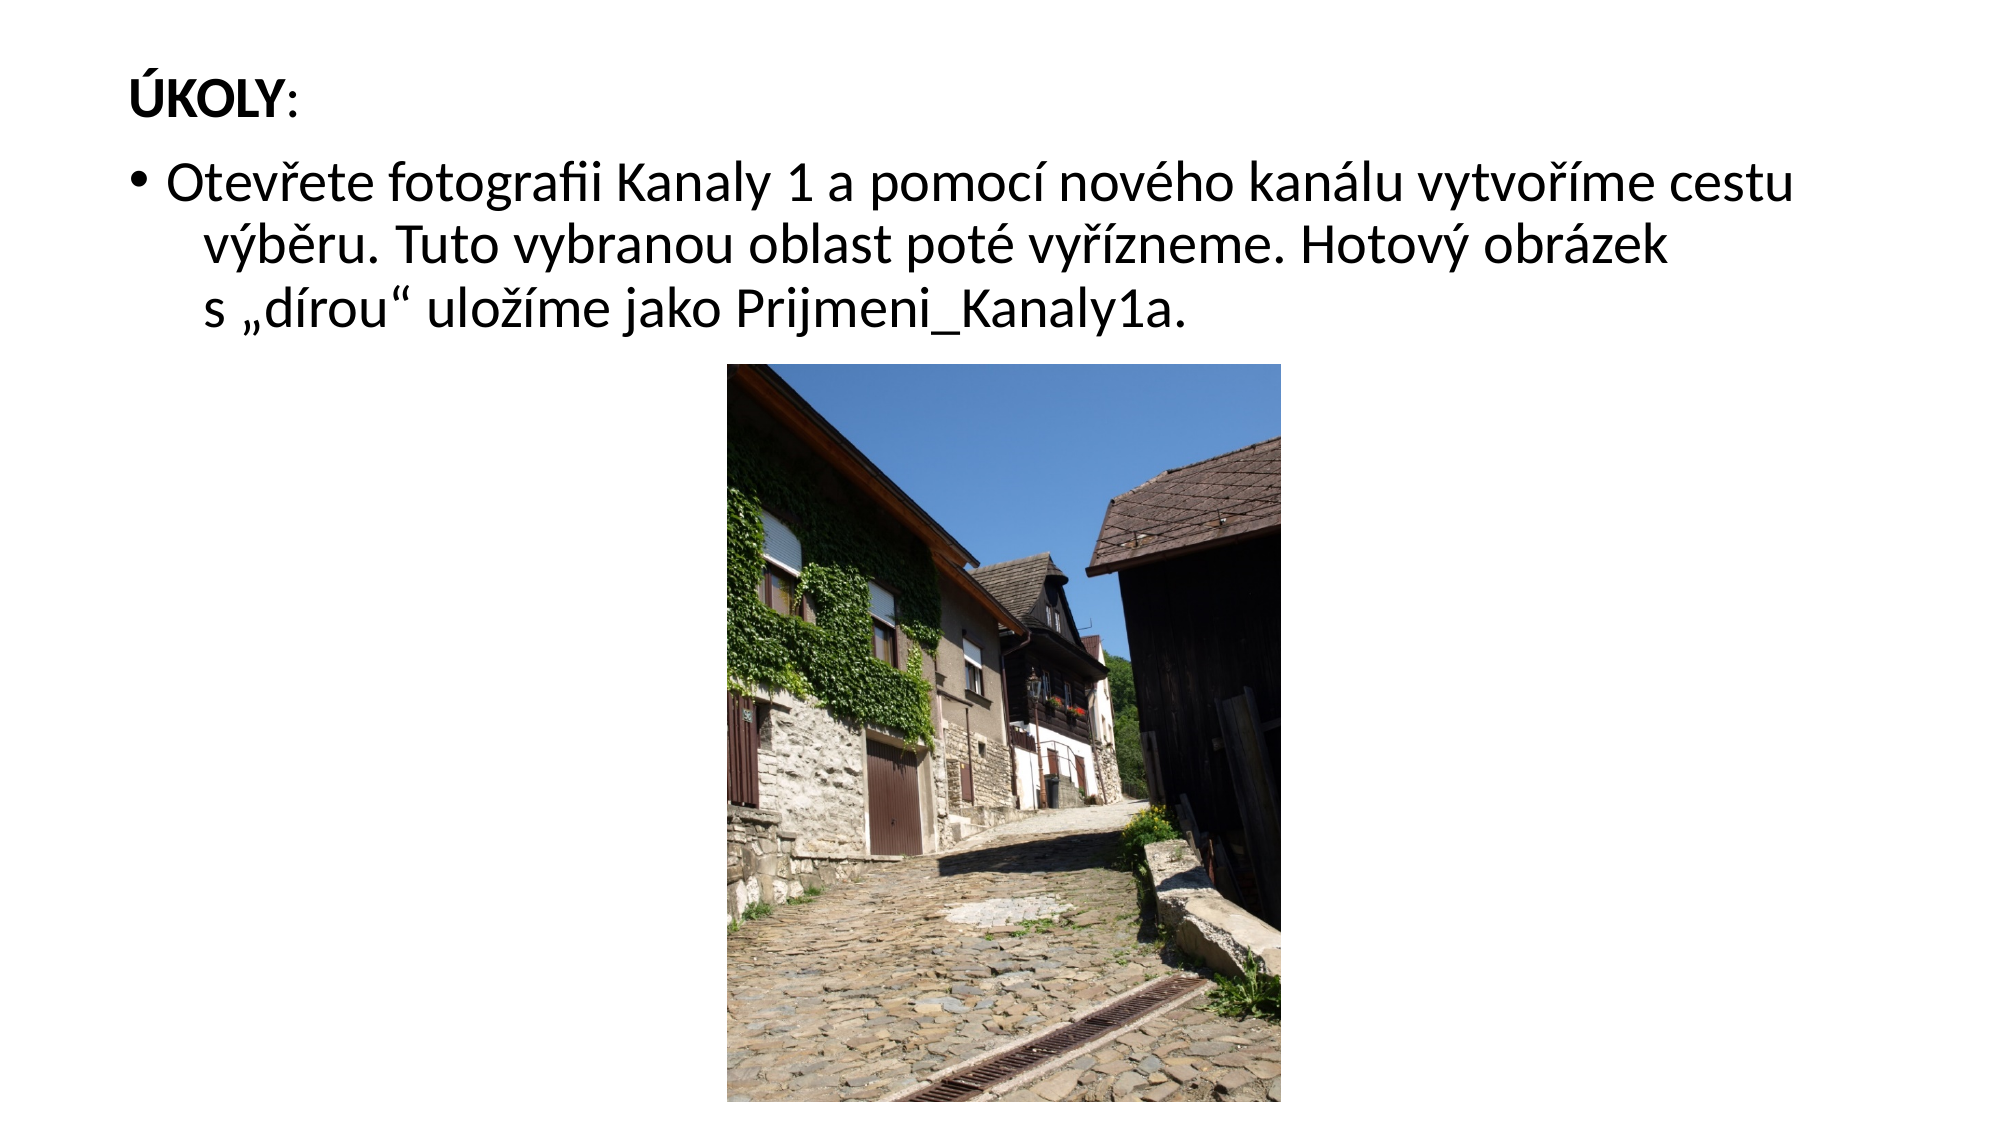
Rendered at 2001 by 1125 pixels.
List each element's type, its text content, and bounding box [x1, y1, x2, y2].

picture [727, 364, 1281, 1102]
list ÚKOLY: Otevřete fotografii Kanaly 1 a pomocí nového kanálu vytvoříme cestu výběru. Tuto vybranou oblast poté vyřízneme. Hotový obrázek s „dírou“ uložíme jako Prijmeni_Kanaly1a. [113, 59, 1839, 328]
